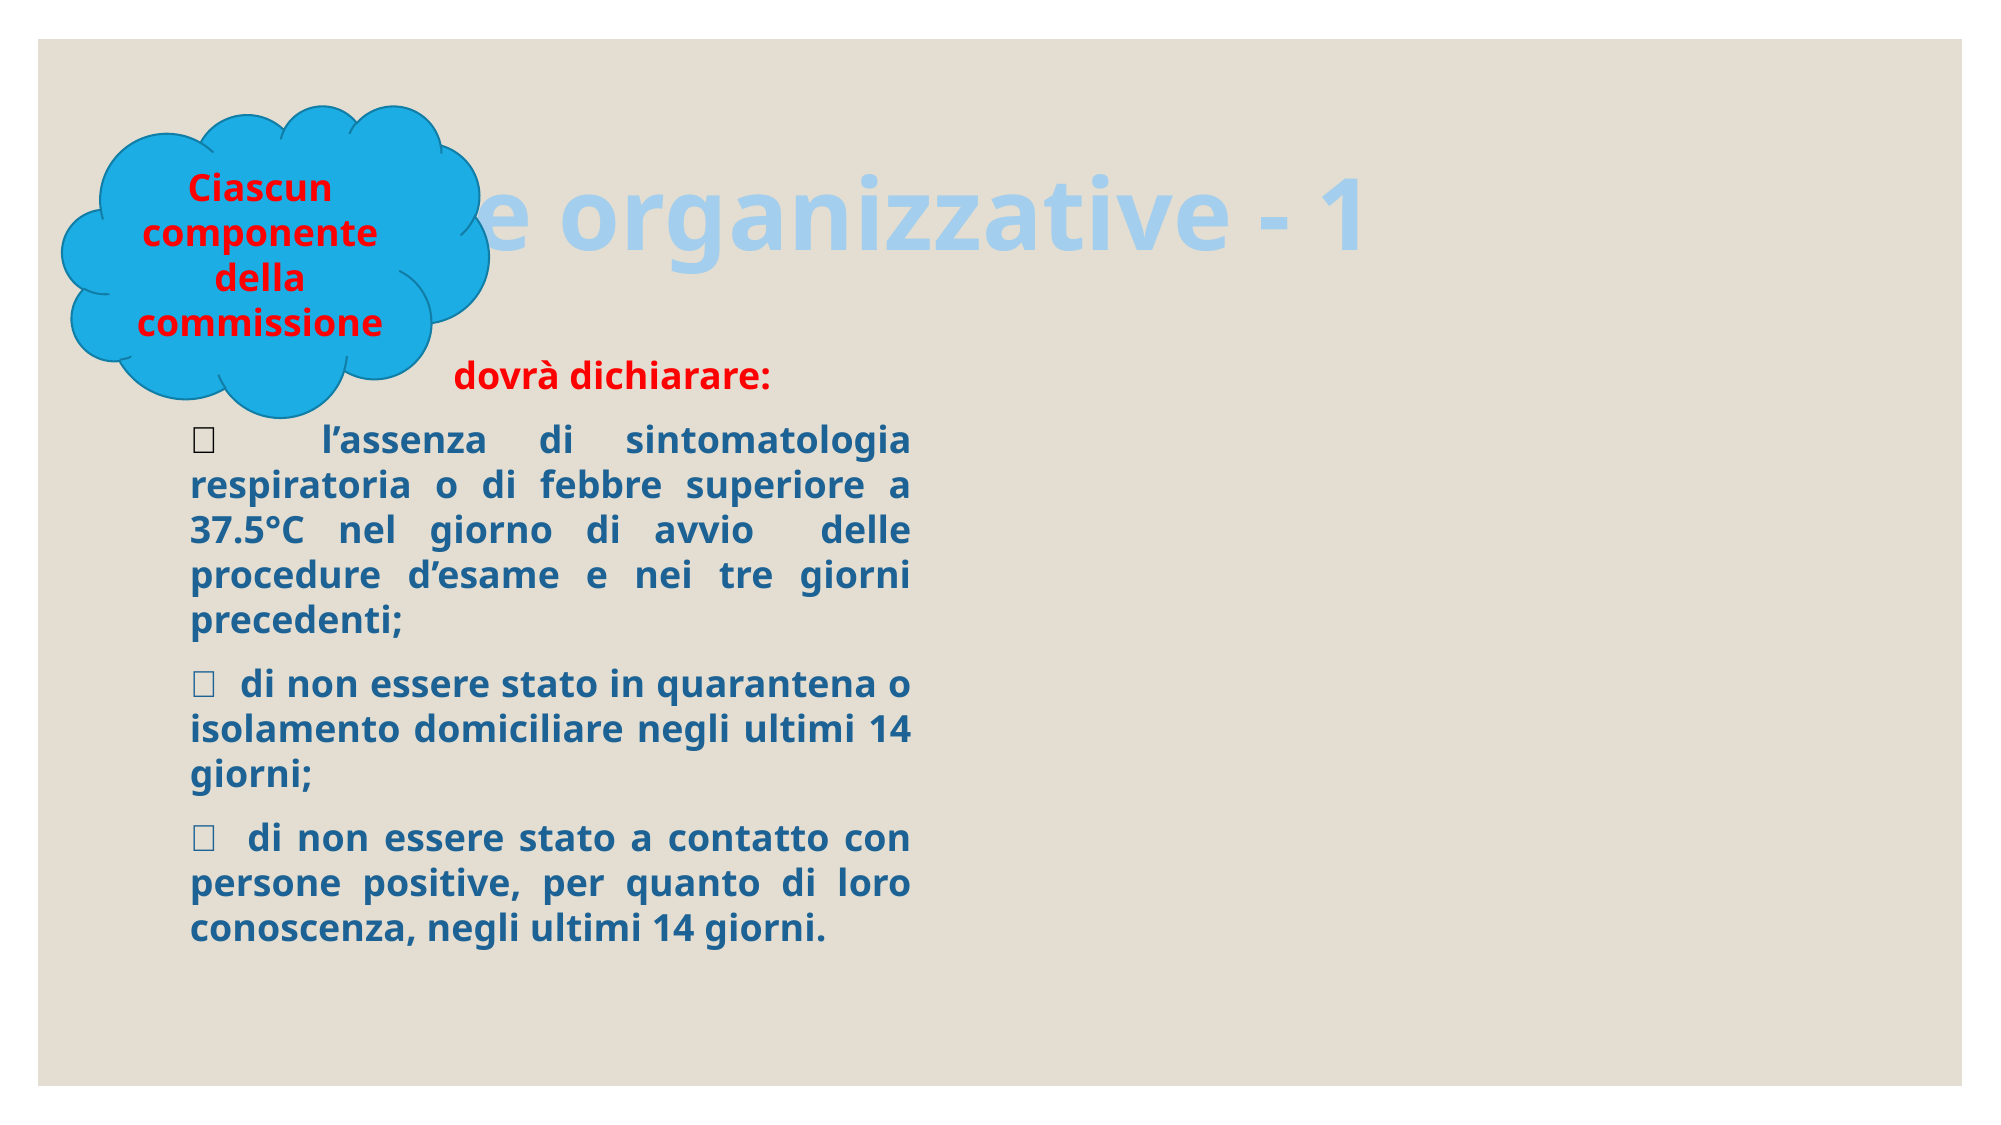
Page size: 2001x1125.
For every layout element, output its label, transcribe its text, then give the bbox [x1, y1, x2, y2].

text_box Ciascun componente della commissione [61, 106, 490, 418]
title Misure organizzative - 1 [174, 105, 1825, 331]
list dovrà dichiarare:  l’assenza di sintomatologia respiratoria o di febbre superiore a 37.5°C nel giorno di avvio delle procedure d’esame e nei tre giorni precedenti;  di non essere stato in quarantena o isolamento domiciliare negli ultimi 14 giorni;  di non essere stato a contatto con persone positive, per quanto di loro conoscenza, negli ultimi 14 giorni. [174, 345, 955, 961]
